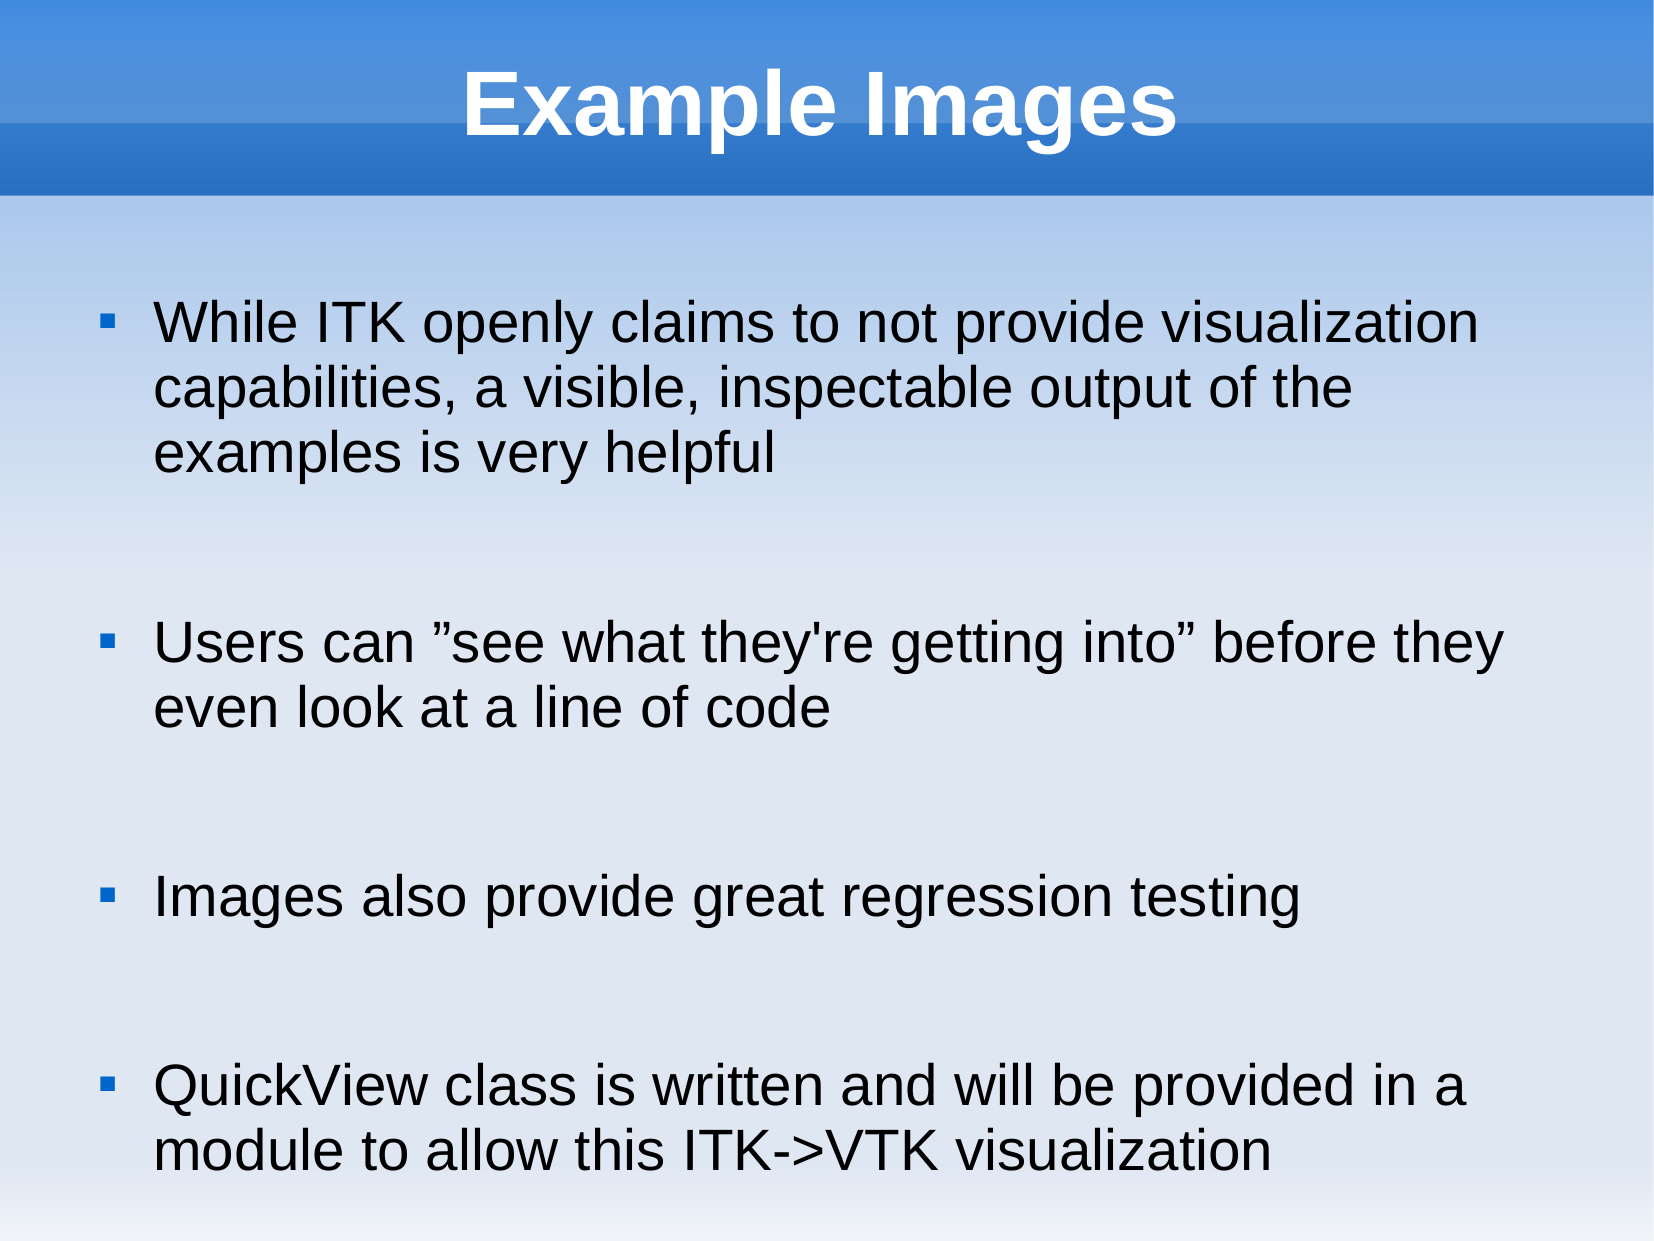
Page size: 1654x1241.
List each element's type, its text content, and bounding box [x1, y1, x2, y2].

title Example Images [76, 7, 1565, 200]
picture [0, 0, 1654, 1241]
list While ITK openly claims to not provide visualization capabilities, a visible, inspectable output of the examples is very helpful Users can ”see what they're getting into” before they even look at a line of code Images also provide great regression testing QuickView class is written and will be provided in a module to allow this ITK->VTK visualization [82, 290, 1571, 1183]
